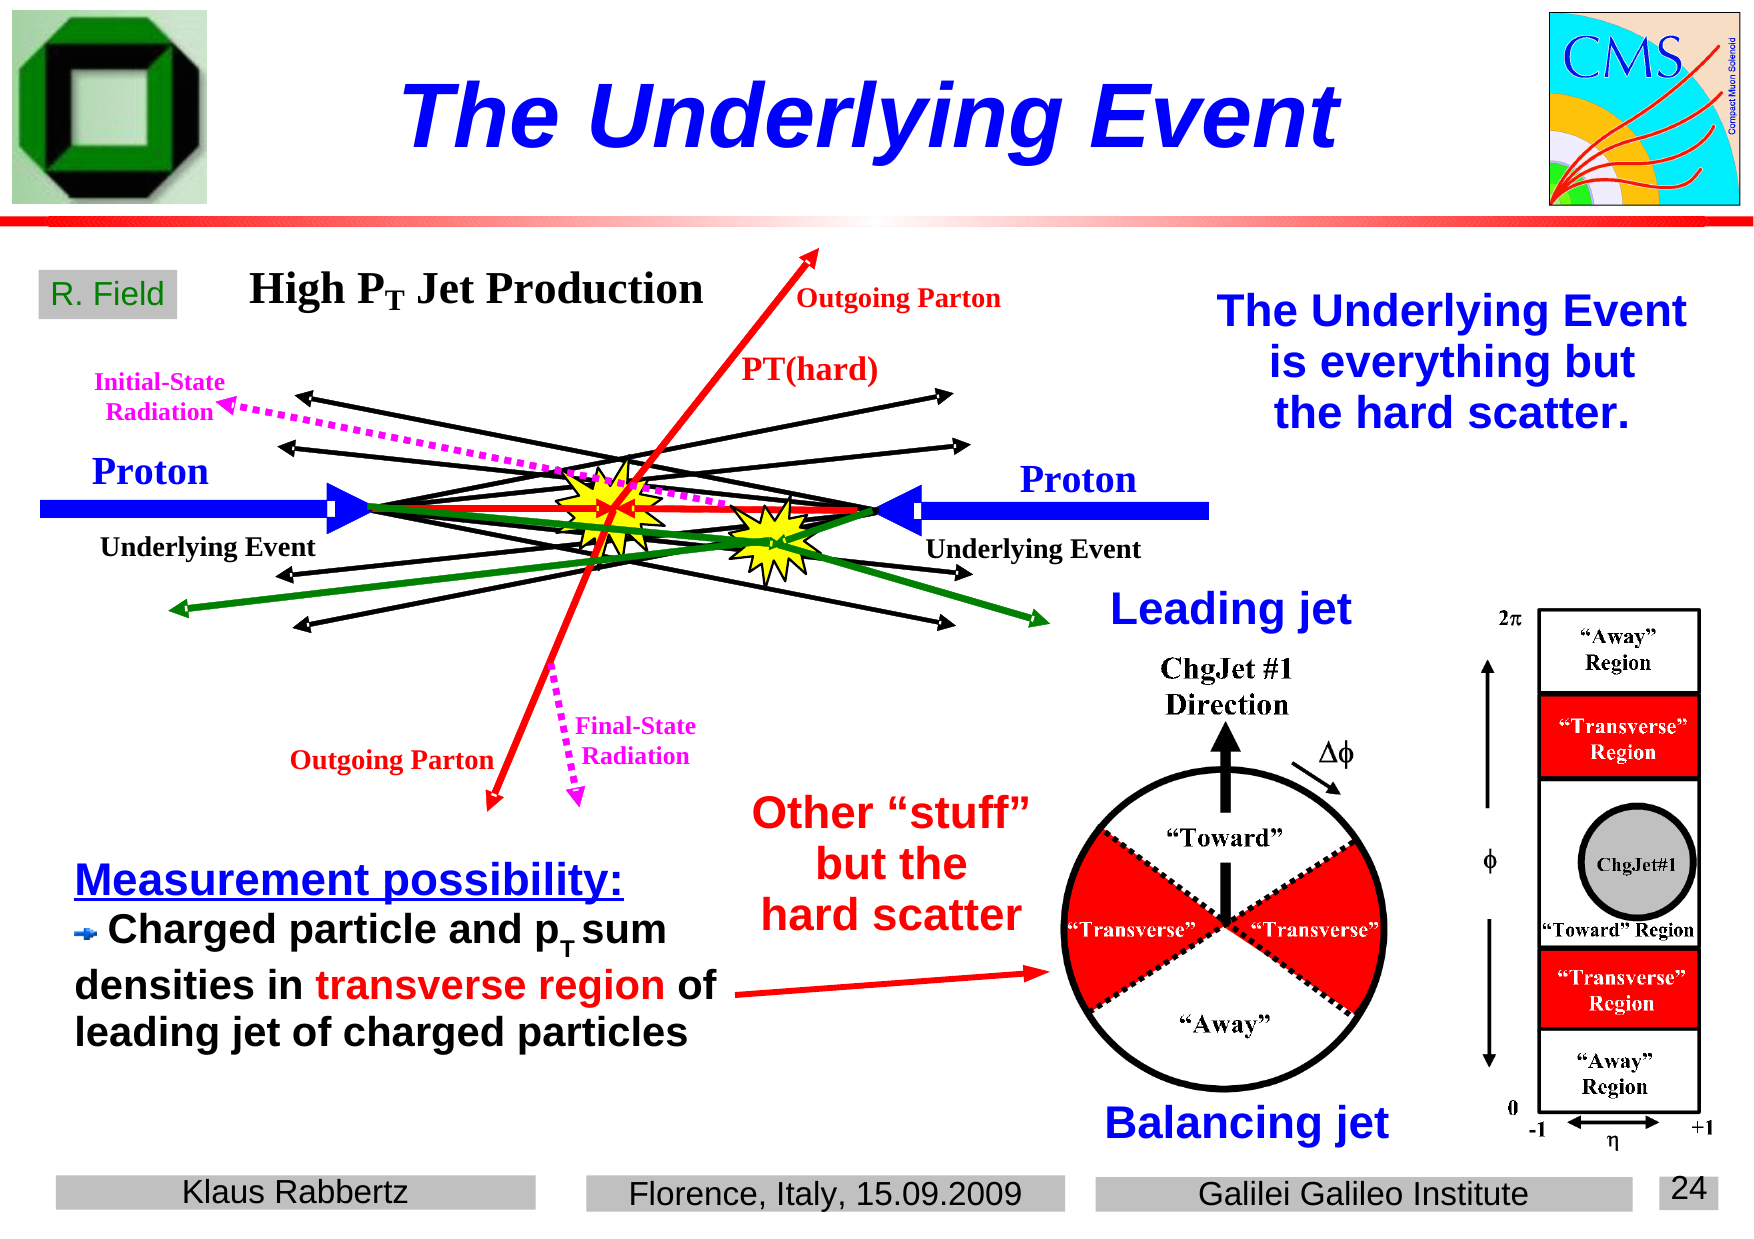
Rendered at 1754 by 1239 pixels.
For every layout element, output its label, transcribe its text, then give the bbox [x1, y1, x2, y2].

picture [12, 10, 207, 204]
chart [23, 235, 1216, 823]
text_box Measurement possibility: Charged particle and pT sum densities in transverse region of leading jet of charged particles [62, 848, 732, 1066]
picture [1548, 11, 1741, 206]
text_box Leading jet [1098, 577, 1365, 642]
text_box R. Field [38, 269, 178, 320]
text_box Other “stuff” but the hard scatter [739, 780, 1044, 950]
picture [1059, 606, 1714, 1153]
text_box Balancing jet [1092, 1091, 1402, 1156]
text_box The Underlying Event is everything but the hard scatter. [1204, 278, 1700, 448]
title The Underlying Event [222, 11, 1516, 219]
